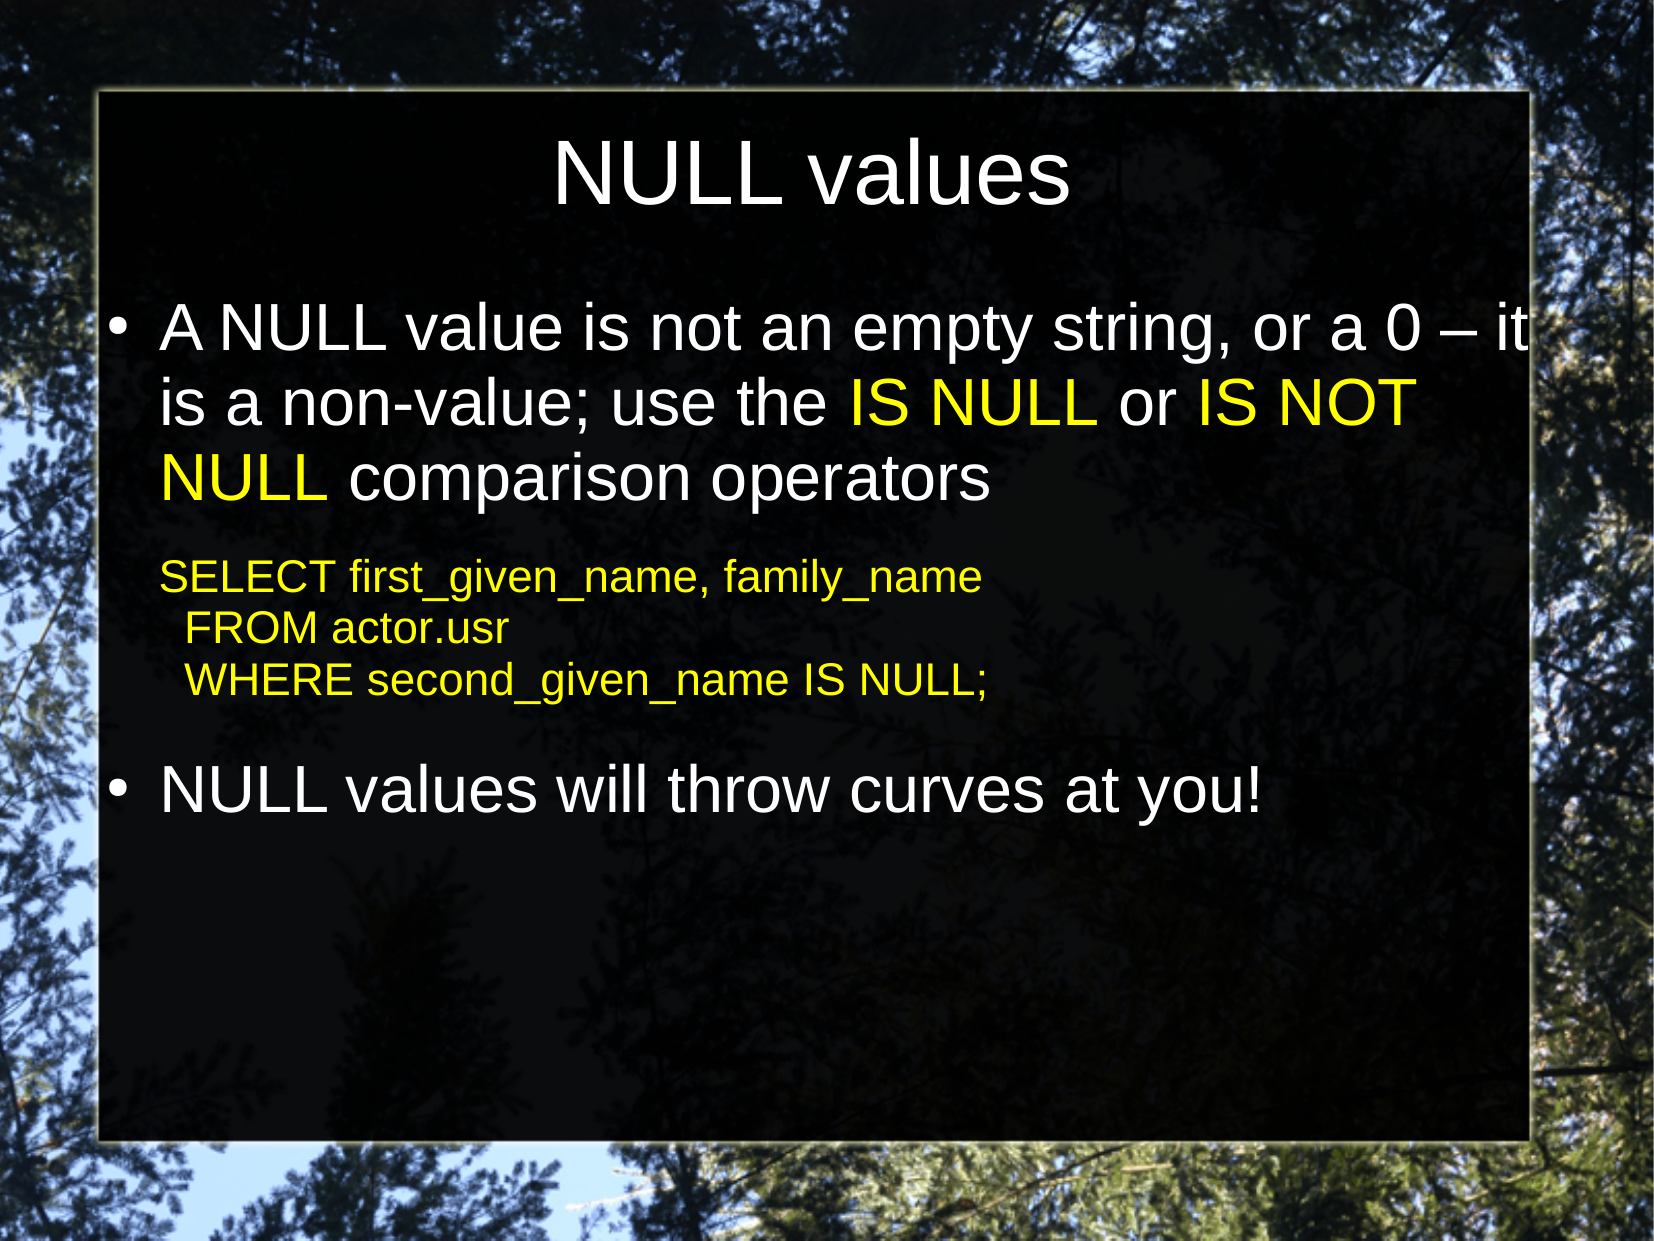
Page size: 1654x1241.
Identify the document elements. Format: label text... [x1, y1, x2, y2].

text_box SELECT first_given_name, family_name FROM actor.usr WHERE second_given_name IS NULL; [143, 543, 1238, 713]
title NULL values [88, 95, 1536, 250]
picture [0, 0, 1654, 1241]
list A NULL value is not an empty string, or a 0 – it is a non-value; use the IS NULL or IS NOT NULL comparison operators NULL values will throw curves at you! [88, 290, 1536, 1094]
